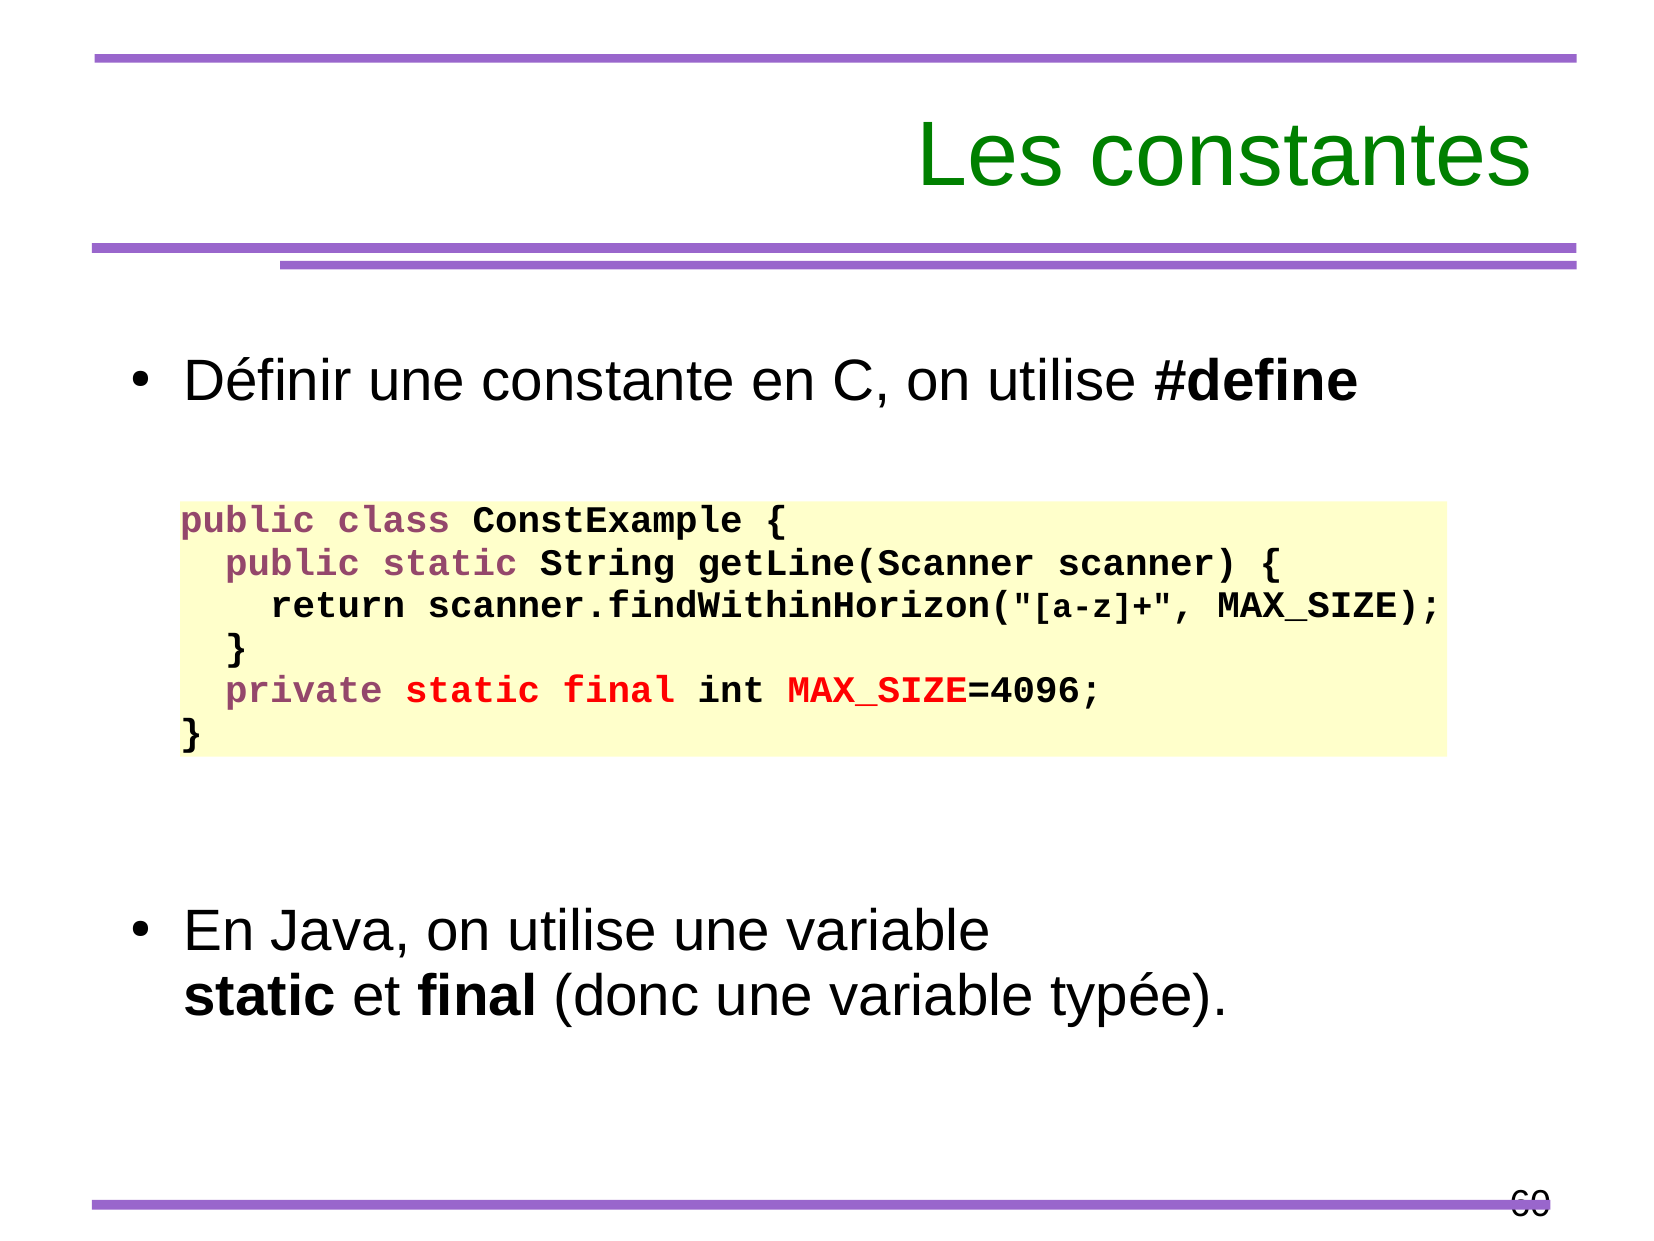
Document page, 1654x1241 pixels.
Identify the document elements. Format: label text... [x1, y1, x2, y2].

text_box public class ConstExample { public static String getLine(Scanner scanner) { return scanner.findWithinHorizon("[a-z]+", MAX_SIZE); } private static final int MAX_SIZE=4096; } [180, 501, 1448, 757]
list Définir une constante en C, on utilise #define En Java, on utilise une variable static et final (donc une variable typée). [112, 347, 1525, 1089]
title Les constantes [121, 49, 1534, 257]
